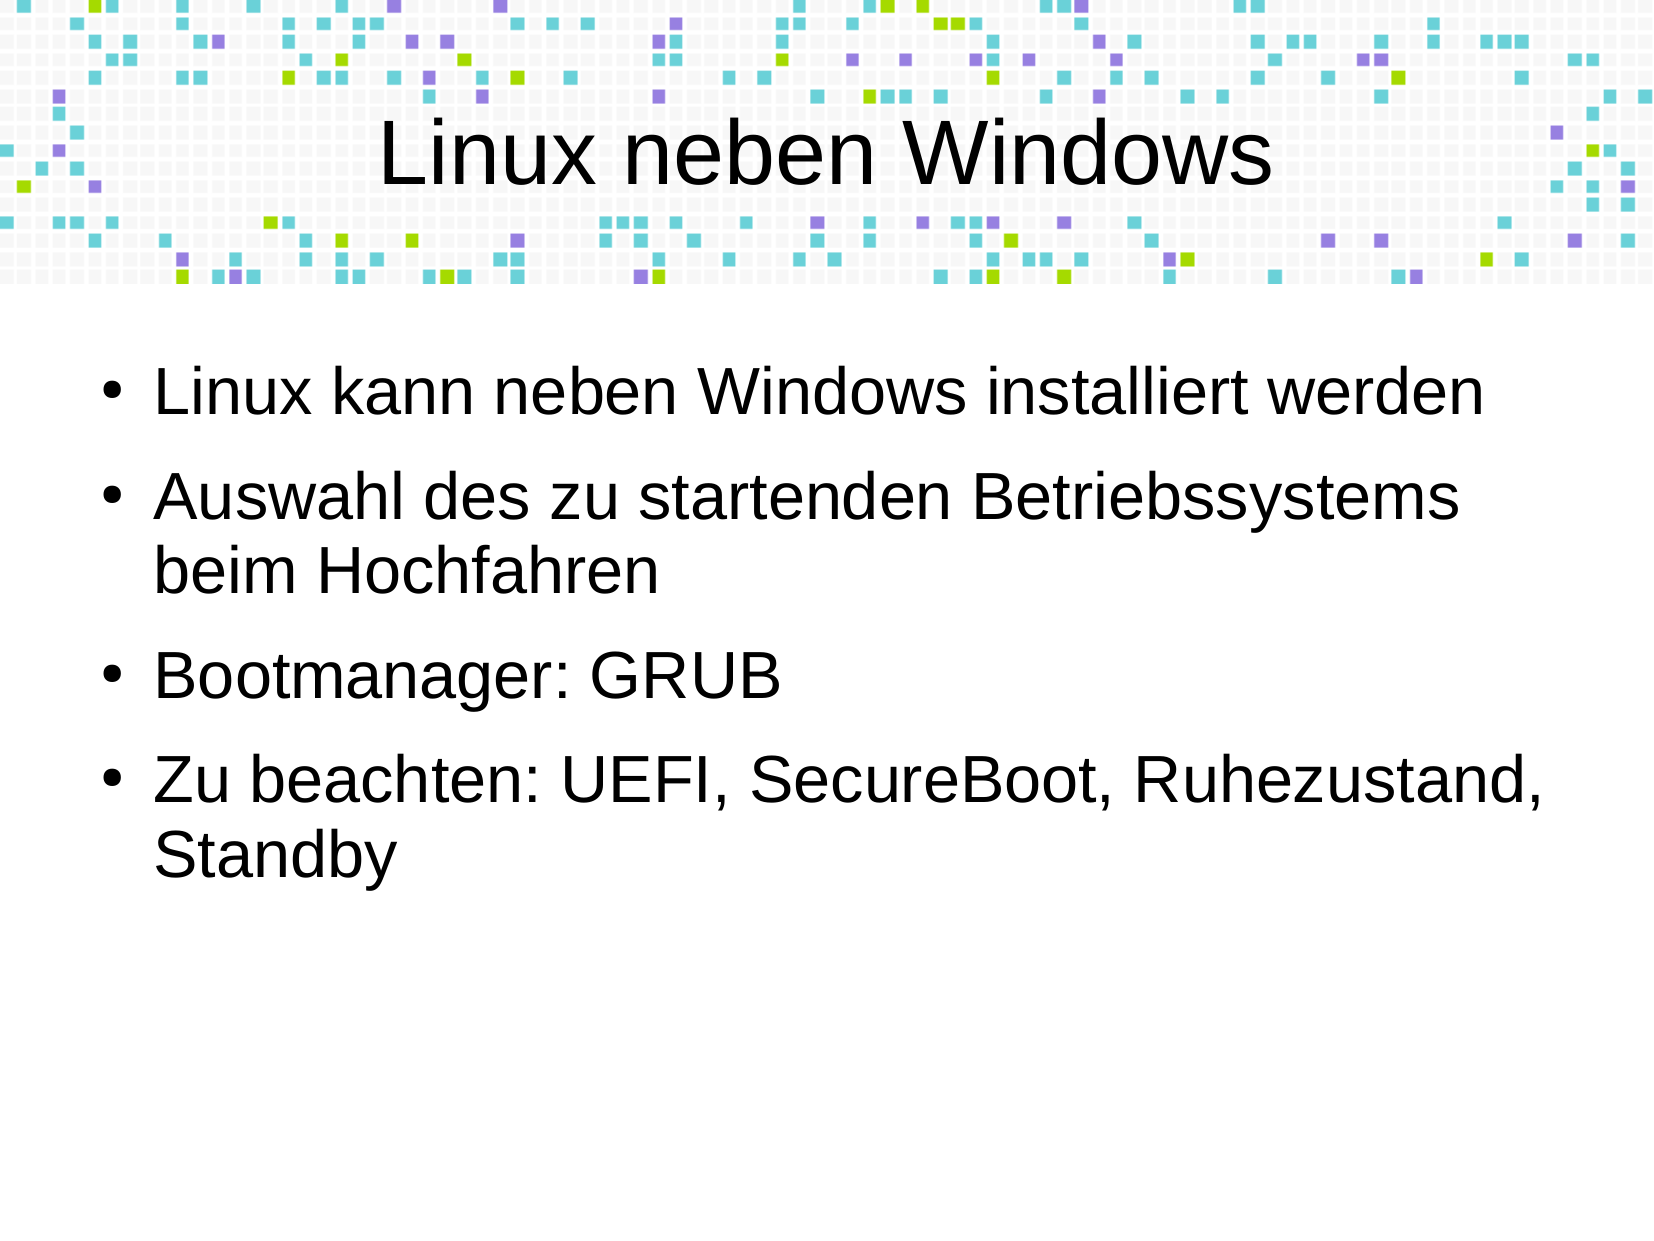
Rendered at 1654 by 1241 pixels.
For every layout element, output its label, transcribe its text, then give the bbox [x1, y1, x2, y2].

title Linux neben Windows [82, 49, 1571, 257]
picture [0, 0, 1654, 284]
list Linux kann neben Windows installiert werden Auswahl des zu startenden Betriebssystems beim Hochfahren Bootmanager: GRUB Zu beachten: UEFI, SecureBoot, Ruhezustand, Standby [82, 354, 1571, 1010]
